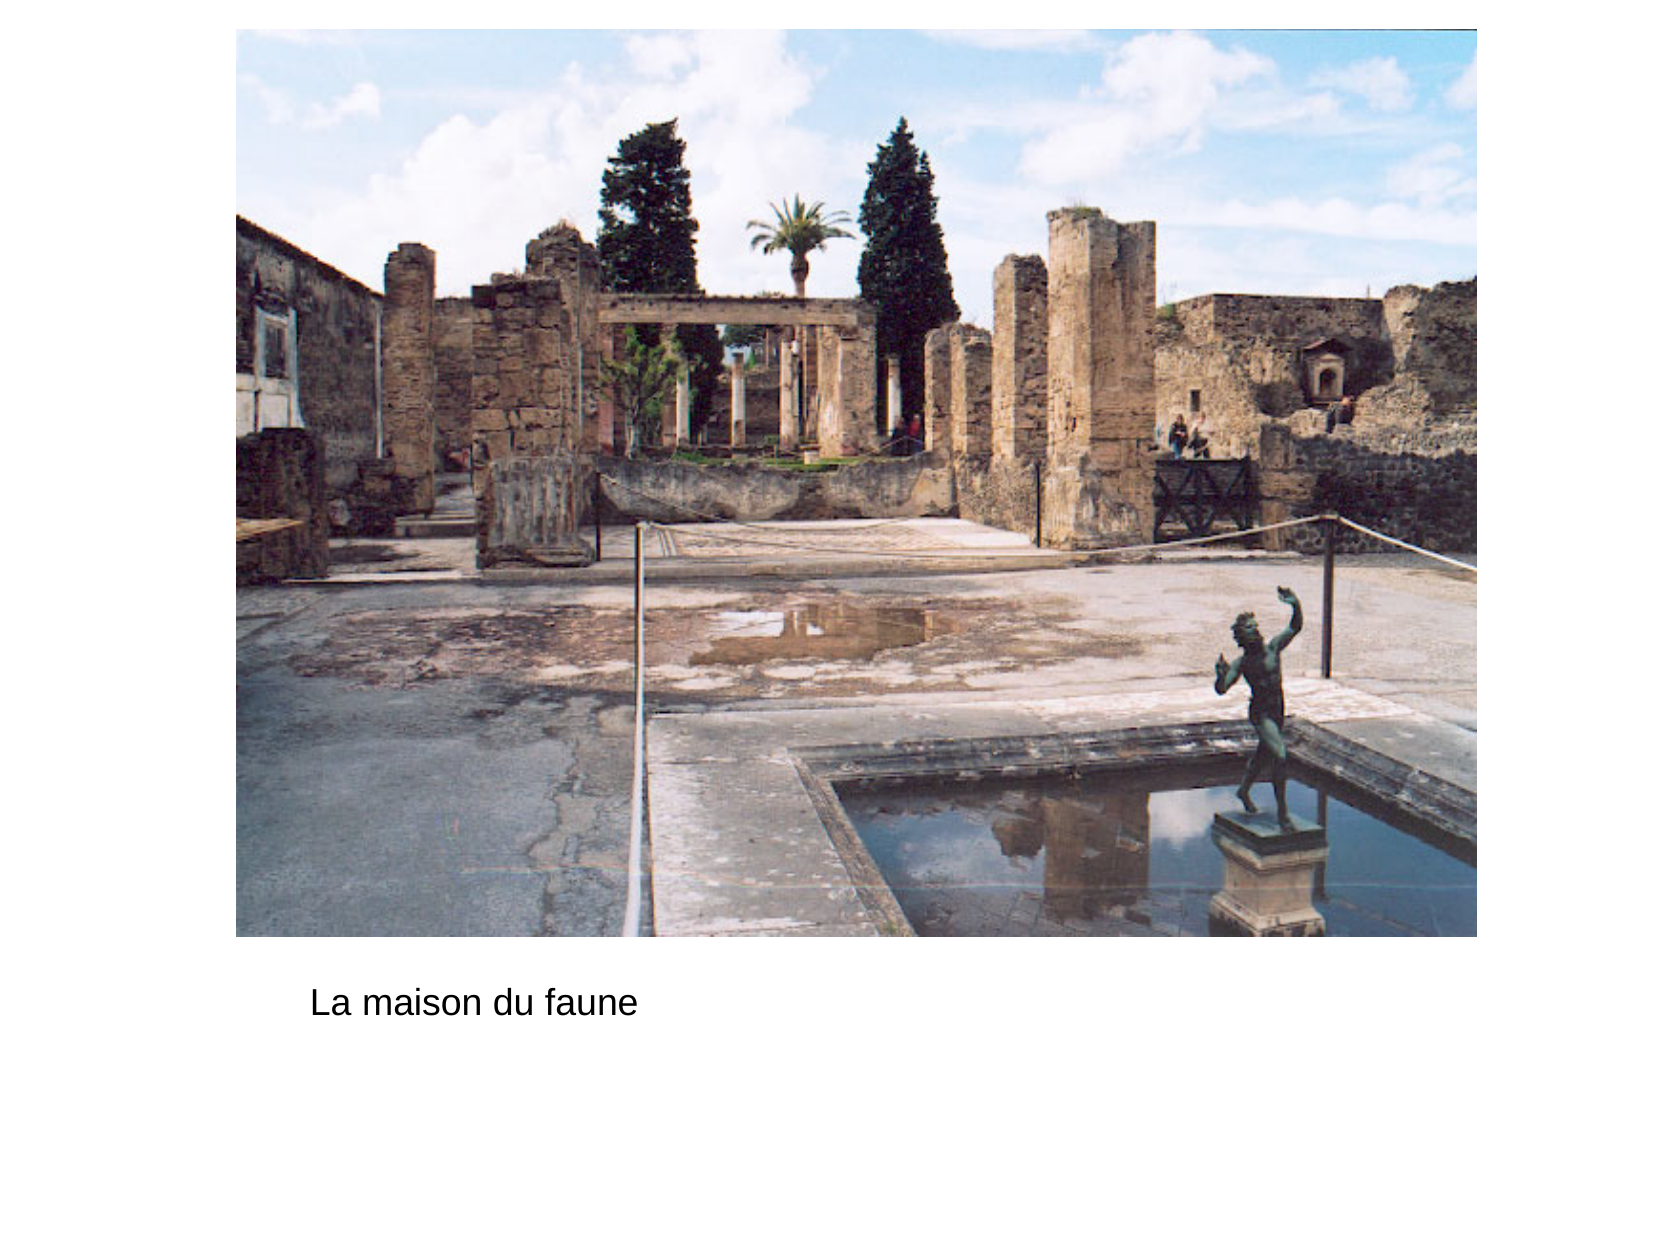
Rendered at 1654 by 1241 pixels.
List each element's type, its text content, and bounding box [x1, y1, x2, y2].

text_box La maison du faune [295, 974, 1388, 1032]
picture [236, 29, 1477, 937]
